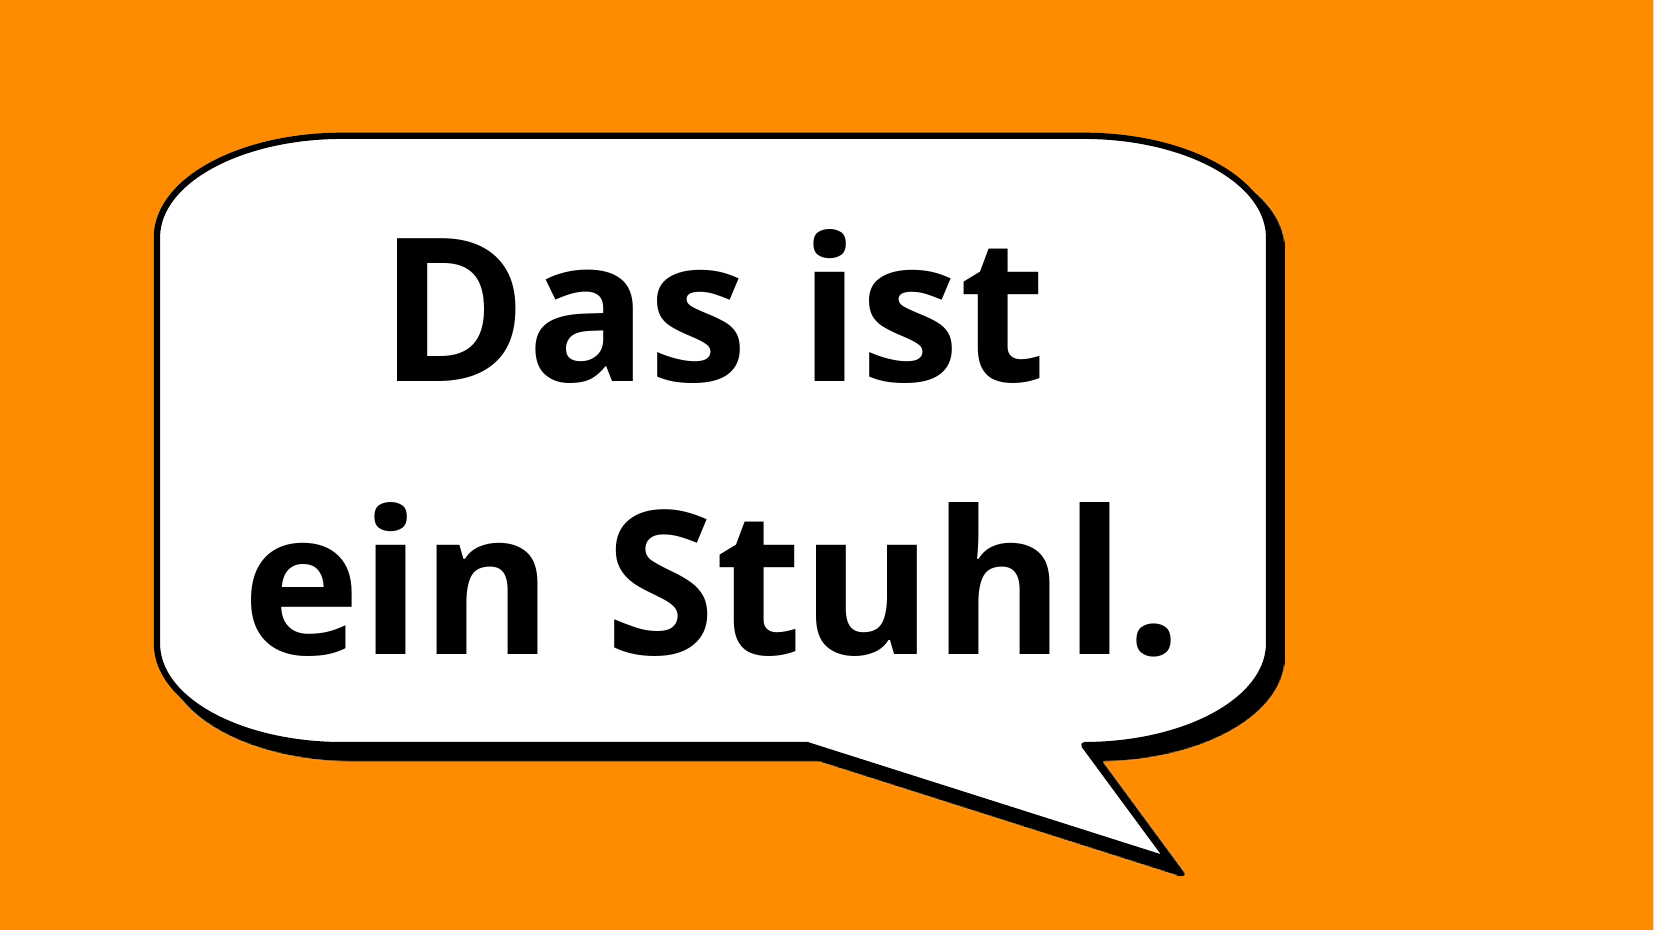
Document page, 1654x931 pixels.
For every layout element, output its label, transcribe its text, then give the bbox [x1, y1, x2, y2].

text_box Das ist ein Stuhl. [156, 135, 1270, 861]
